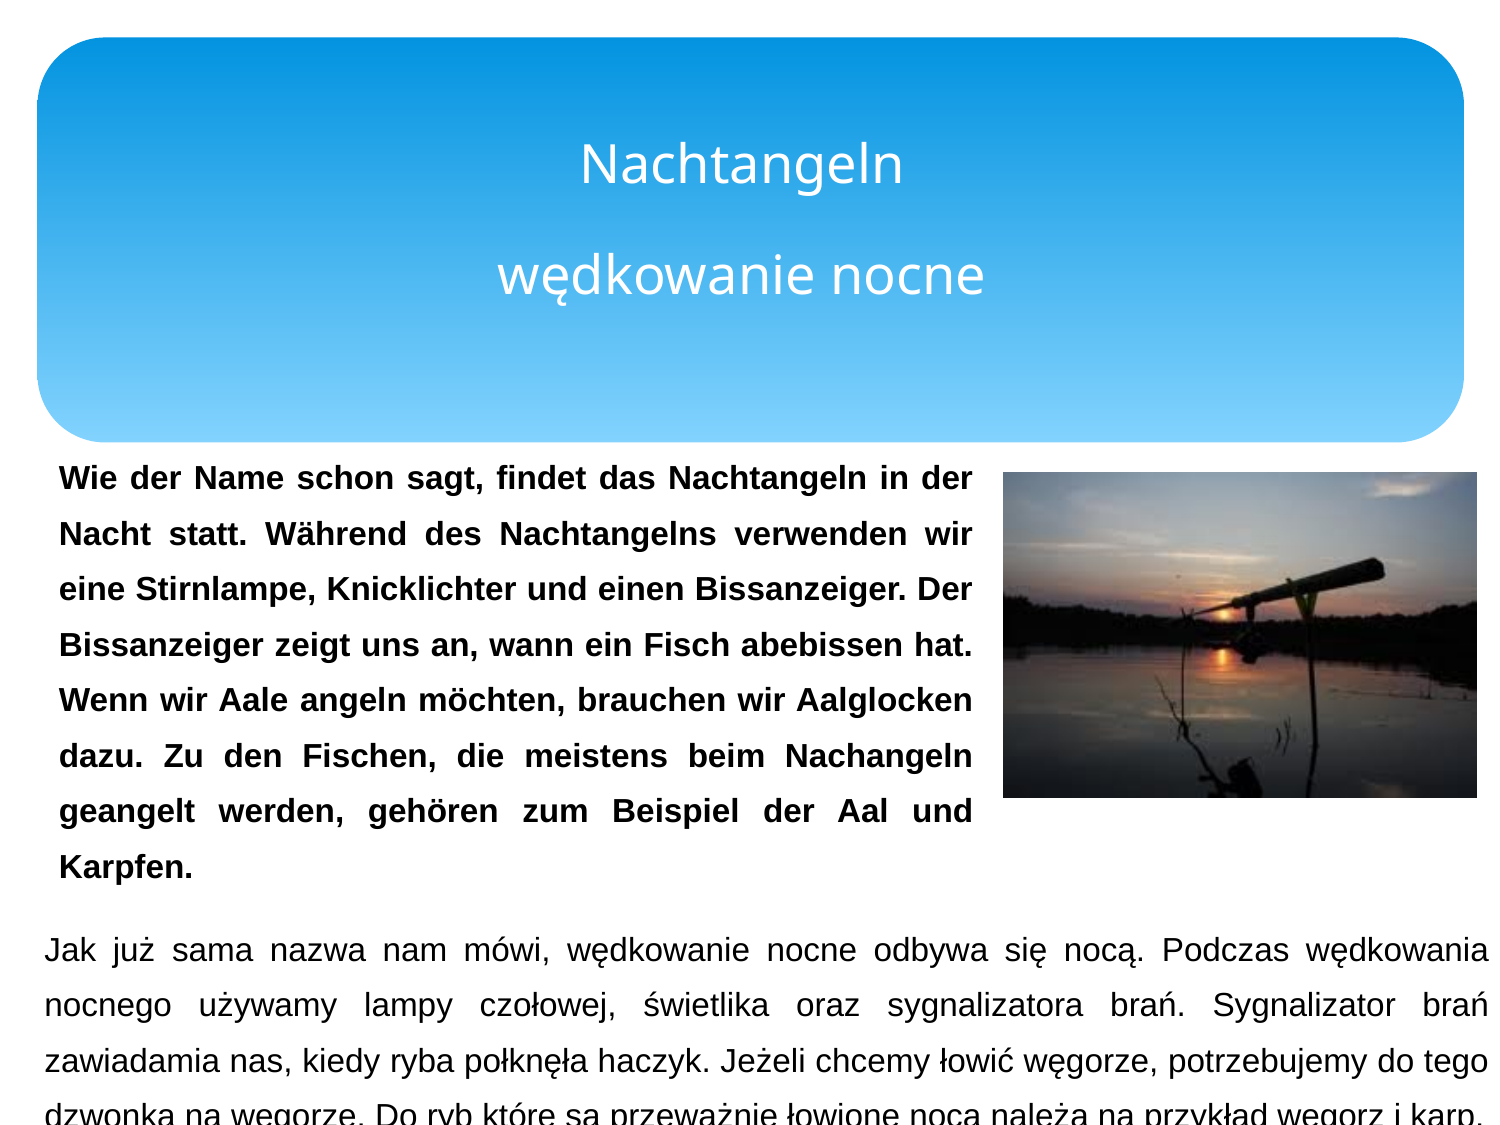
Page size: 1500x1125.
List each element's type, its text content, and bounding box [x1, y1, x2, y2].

subtitle Wie der Name schon sagt, findet das Nachtangeln in der Nacht statt. Während des Nachtangelns verwenden wir eine Stirnlampe, Knicklichter und einen Bissanzeiger. Der Bissanzeiger zeigt uns an, wann ein Fisch abebissen hat. Wenn wir Aale angeln möchten, brauchen wir Aalglocken dazu. Zu den Fischen, die meistens beim Nachangeln geangelt werden, gehören zum Beispiel der Aal und Karpfen. [59, 442, 975, 884]
text_box Jak już sama nazwa nam mówi, wędkowanie nocne odbywa się nocą. Podczas wędkowania nocnego używamy lampy czołowej, świetlika oraz sygnalizatora brań. Sygnalizator brań zawiadamia nas, kiedy ryba połknęła haczyk. Jeżeli chcemy łowić węgorze, potrzebujemy do tego dzwonka na węgorze. Do ryb które są przeważnie łowione nocą należą na przykład węgorz i karp. [29, 905, 1500, 1125]
picture [1003, 472, 1477, 798]
title Nachtangeln wędkowanie nocne [67, 104, 1418, 296]
